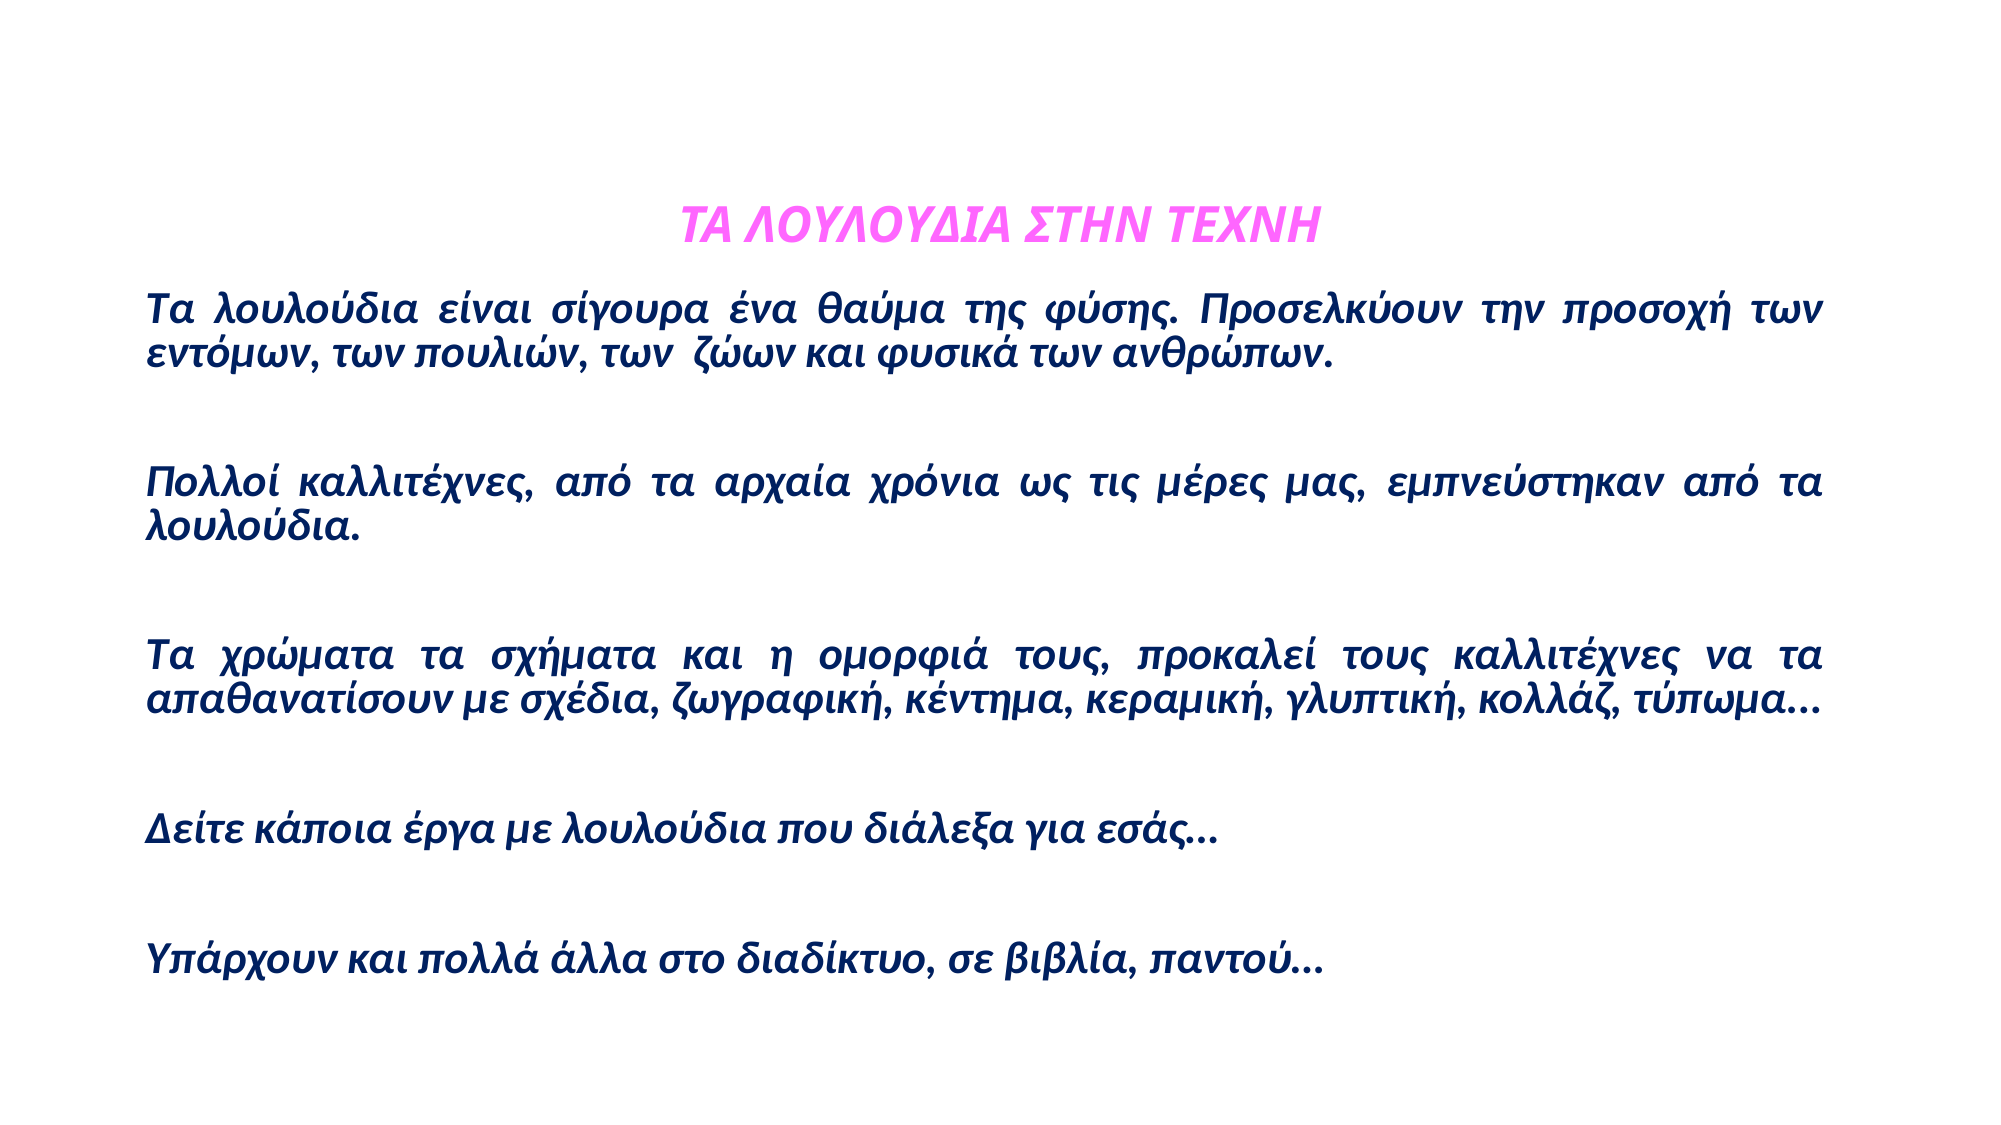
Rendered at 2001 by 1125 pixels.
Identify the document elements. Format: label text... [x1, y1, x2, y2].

subtitle Τα λουλούδια είναι σίγουρα ένα θαύμα της φύσης. Προσελκύουν την προσοχή των εντόμων, των πουλιών, των ζώων και φυσικά των ανθρώπων. Πολλοί καλλιτέχνες, από τα αρχαία χρόνια ως τις μέρες μας, εμπνεύστηκαν από τα λουλούδια. Τα χρώματα τα σχήματα και η ομορφιά τους, προκαλεί τους καλλιτέχνες να τα απαθανατίσουν με σχέδια, ζωγραφική, κέντημα, κεραμική, γλυπτική, κολλάζ, τύπωμα... Δείτε κάποια έργα με λουλούδια που διάλεξα για εσάς… Υπάρχουν και πολλά άλλα στο διαδίκτυο, σε βιβλία, παντού… [130, 280, 1864, 1044]
title ΤΑ ΛΟΥΛΟΥΔΙΑ ΣΤΗΝ ΤΕΧΝΗ [249, 81, 1750, 280]
